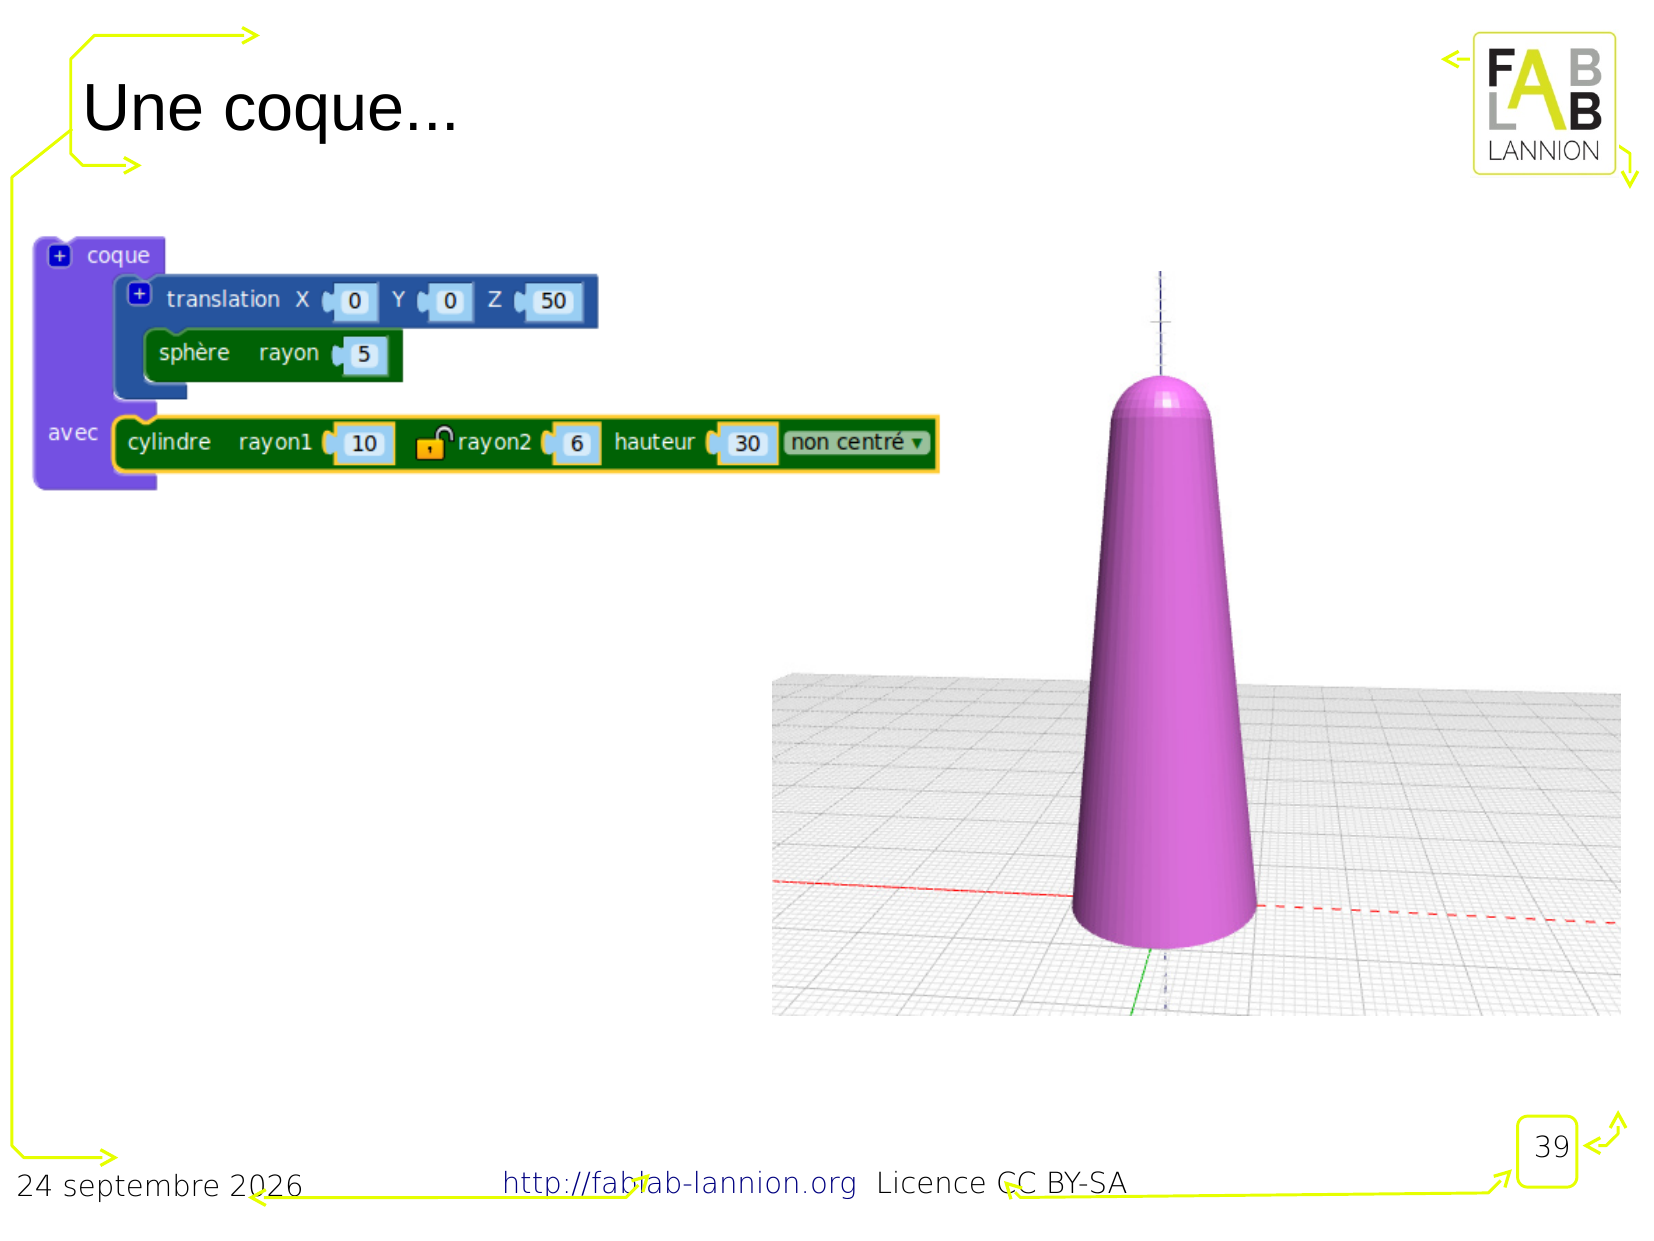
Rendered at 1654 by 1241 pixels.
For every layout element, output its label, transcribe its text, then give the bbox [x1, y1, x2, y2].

picture [1470, 29, 1619, 178]
title Une coque... [82, 49, 1441, 166]
picture [23, 224, 1621, 1016]
